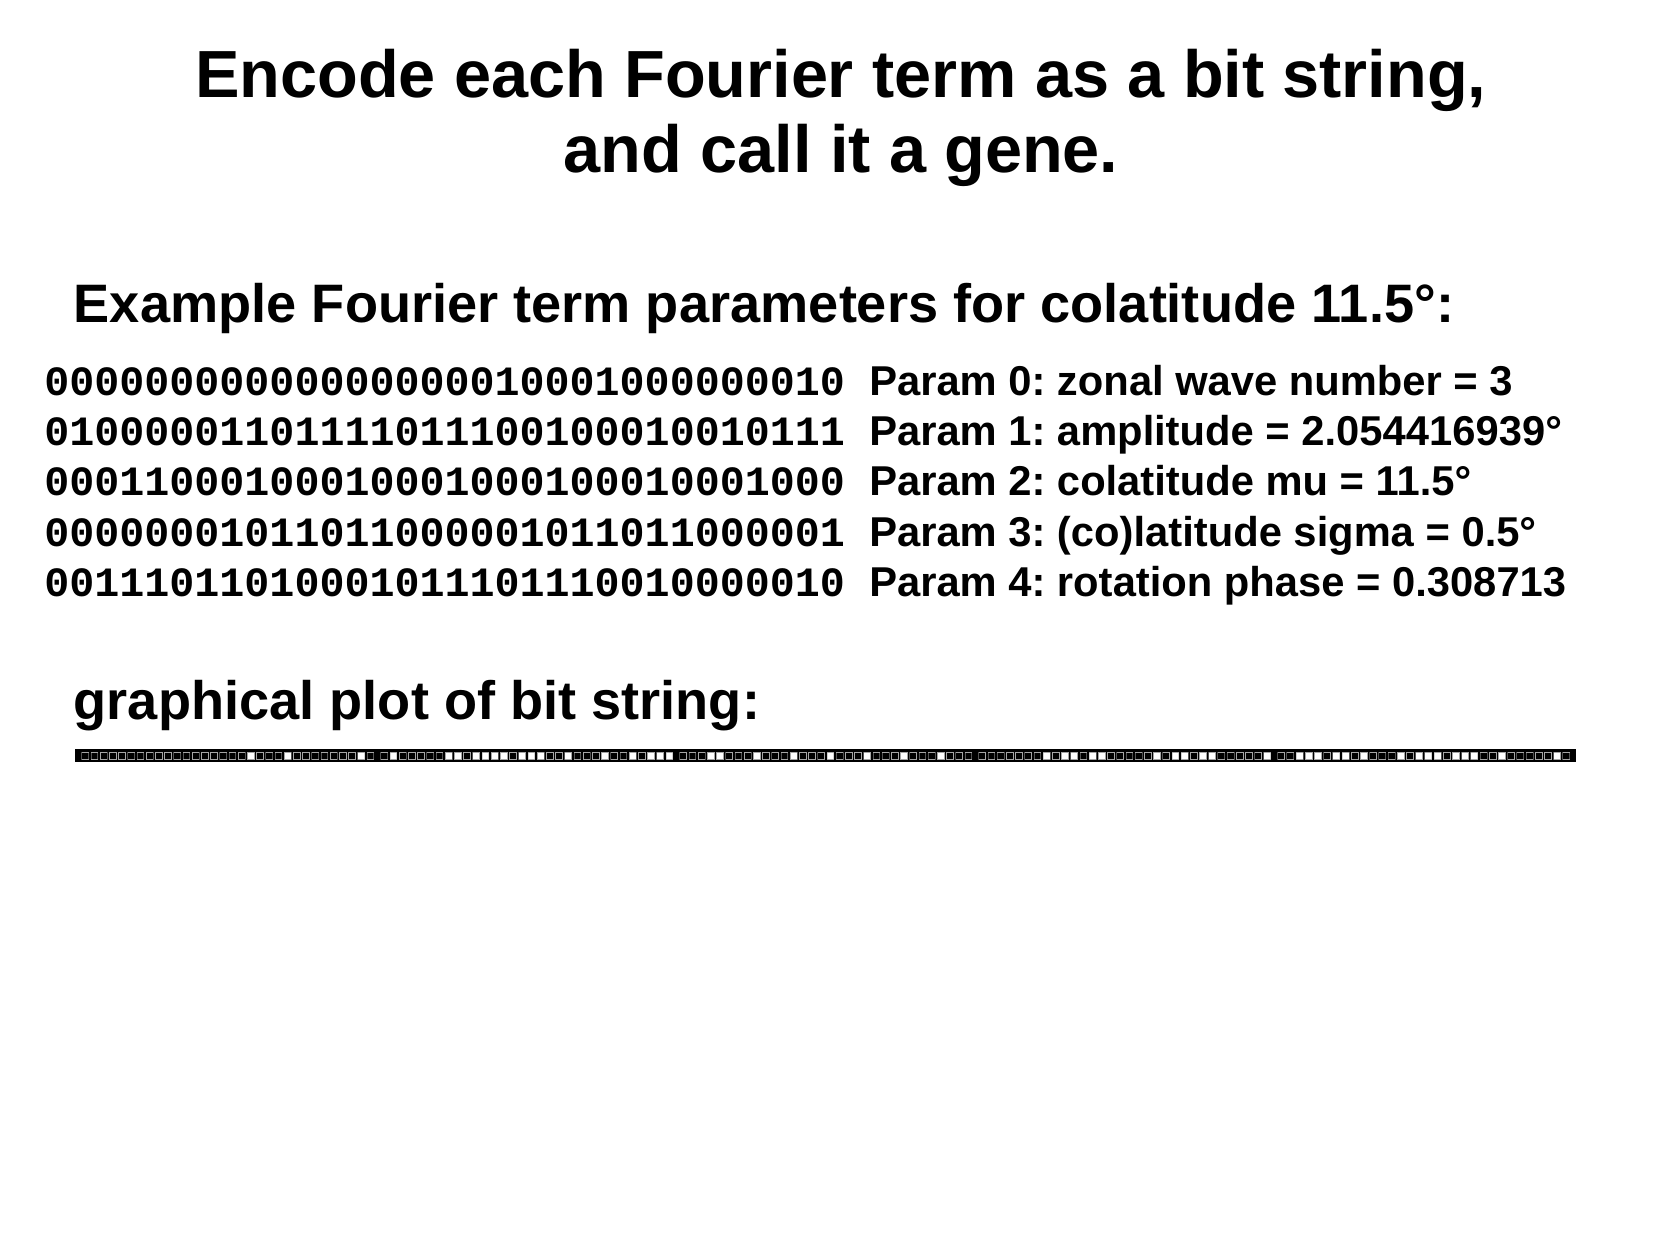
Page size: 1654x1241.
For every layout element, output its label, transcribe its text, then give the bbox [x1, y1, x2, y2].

text_box Encode each Fourier term as a bit string, and call it a gene. [59, 29, 1625, 194]
text_box graphical plot of bit string: [59, 662, 975, 740]
text_box Example Fourier term parameters for colatitude 11.5°: [59, 265, 1595, 355]
picture [75, 749, 1576, 762]
text_box 00000000000000000010001000000010 Param 0: zonal wave number = 3 01000001101111011100100010010111 Param 1: amplitude = 2.054416939° 00011000100010001000100010001000 Param 2: colatitude mu = 11.5° 00000001011011000001011011000001 Param 3: (co)latitude sigma = 0.5° 00111011010001011101110010000010 Param 4: rotation phase = 0.308713 [29, 350, 1625, 621]
